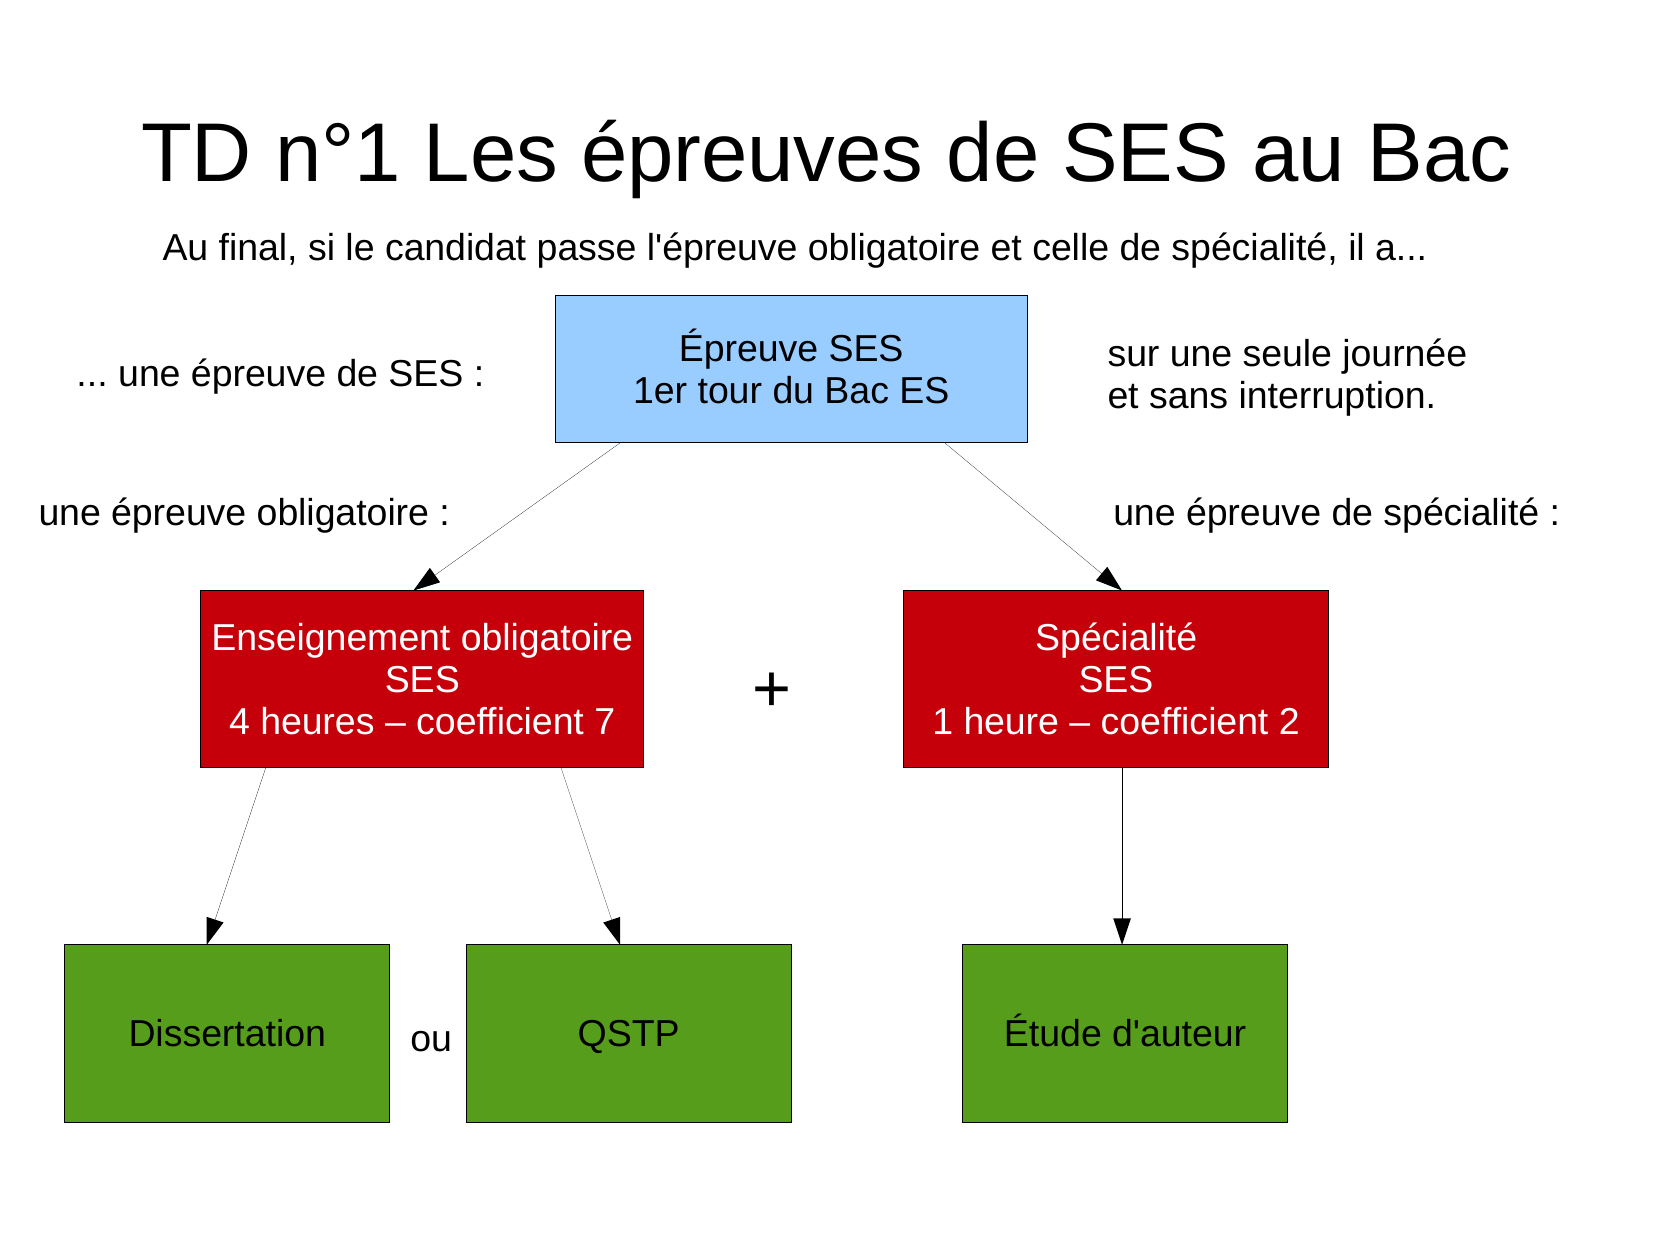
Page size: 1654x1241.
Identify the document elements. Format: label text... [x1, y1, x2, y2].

text_box sur une seule journée et sans interruption. [1092, 324, 1484, 424]
text_box une épreuve obligatoire : [23, 484, 532, 556]
text_box Épreuve SES 1er tour du Bac ES [555, 295, 1028, 443]
text_box Enseignement obligatoire SES 4 heures – coefficient 7 [200, 590, 644, 768]
text_box Au final, si le candidat passe l'épreuve obligatoire et celle de spécialité, il a... [147, 218, 1446, 276]
text_box QSTP [466, 944, 792, 1123]
text_box Dissertation [64, 944, 390, 1123]
text_box une épreuve de spécialité : [1098, 484, 1577, 542]
text_box Étude d'auteur [962, 944, 1288, 1123]
text_box + [738, 643, 807, 757]
text_box ou [395, 1009, 468, 1067]
title TD n°1 Les épreuves de SES au Bac [82, 49, 1571, 257]
text_box Spécialité SES 1 heure – coefficient 2 [903, 590, 1329, 768]
text_box ... une épreuve de SES : [59, 345, 503, 403]
